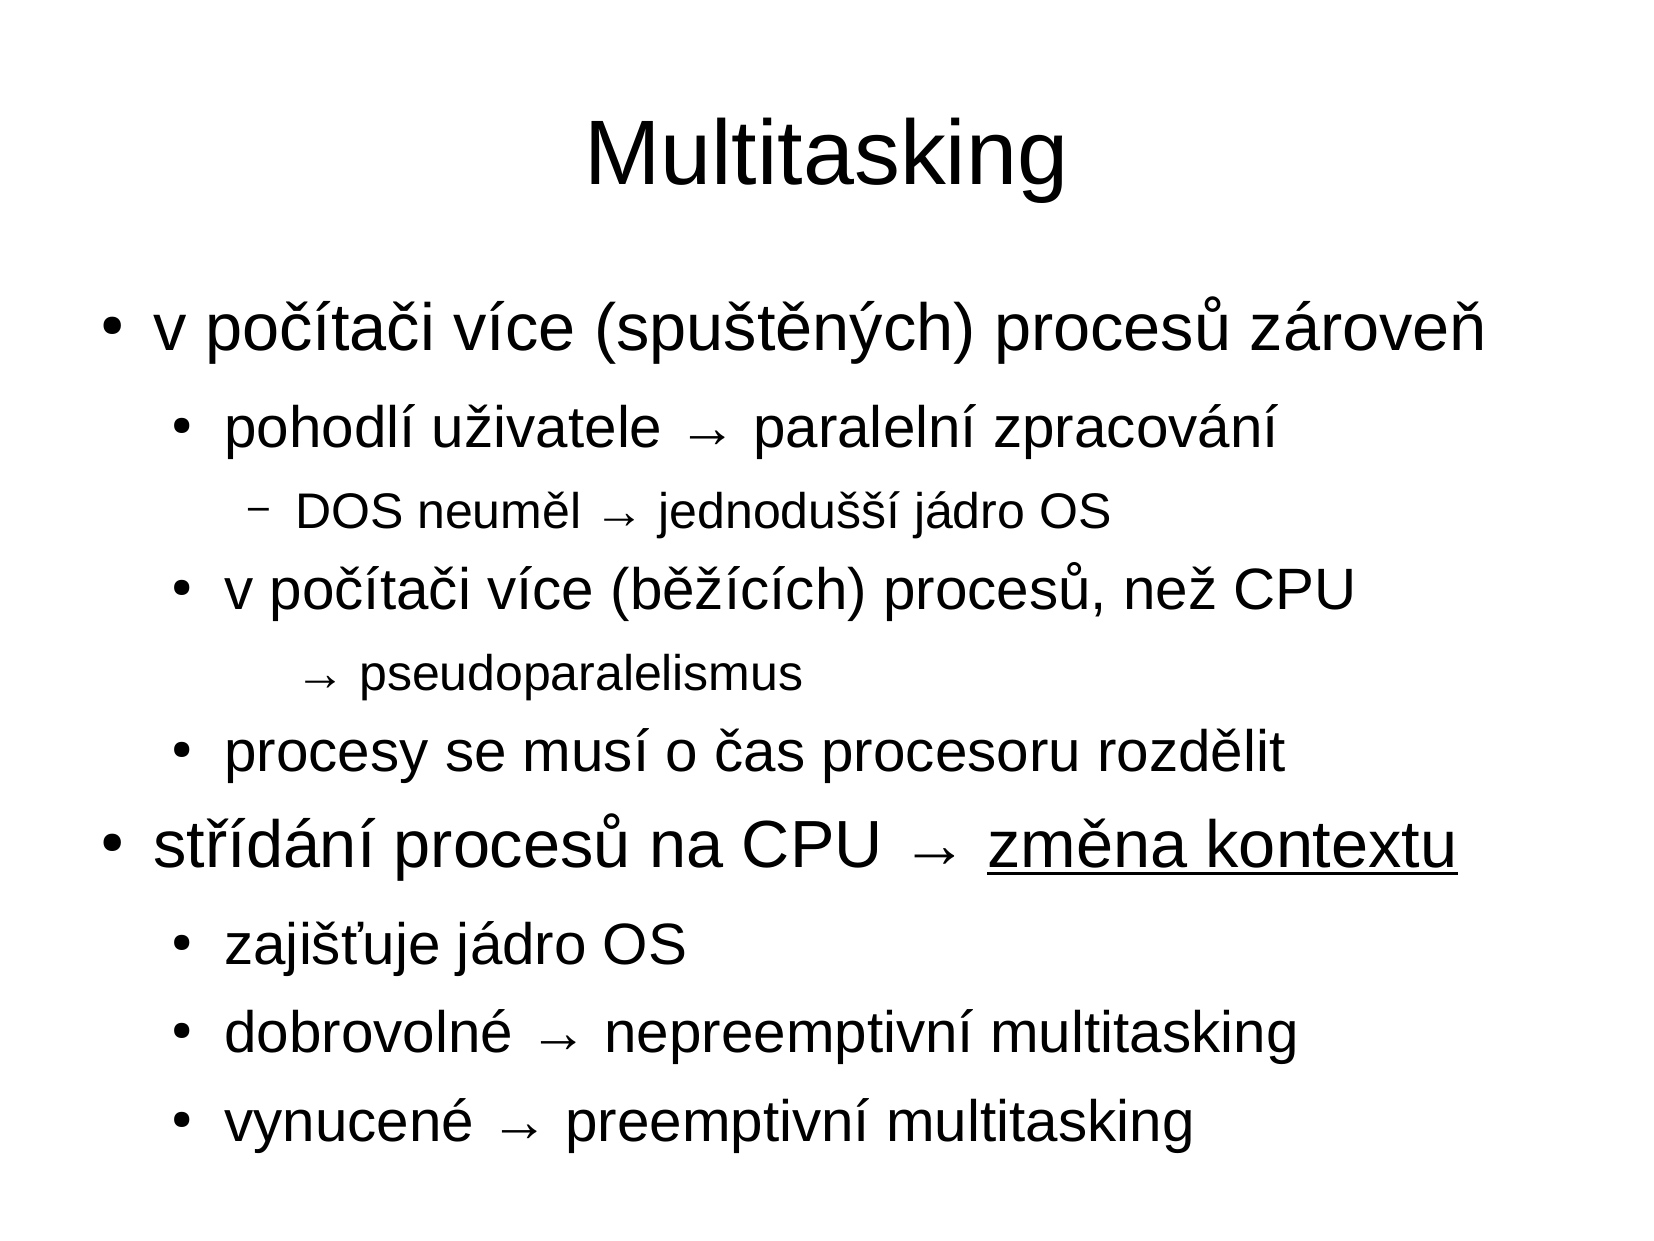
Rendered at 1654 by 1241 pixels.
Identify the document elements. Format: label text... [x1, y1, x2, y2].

title Multitasking [82, 56, 1571, 250]
list v počítači více (spuštěných) procesů zároveň pohodlí uživatele → paralelní zpracování DOS neuměl → jednodušší jádro OS v počítači více (běžících) procesů, než CPU → pseudoparalelismus procesy se musí o čas procesoru rozdělit střídání procesů na CPU → změna kontextu zajišťuje jádro OS dobrovolné → nepreemptivní multitasking vynucené → preemptivní multitasking [82, 290, 1571, 1154]
